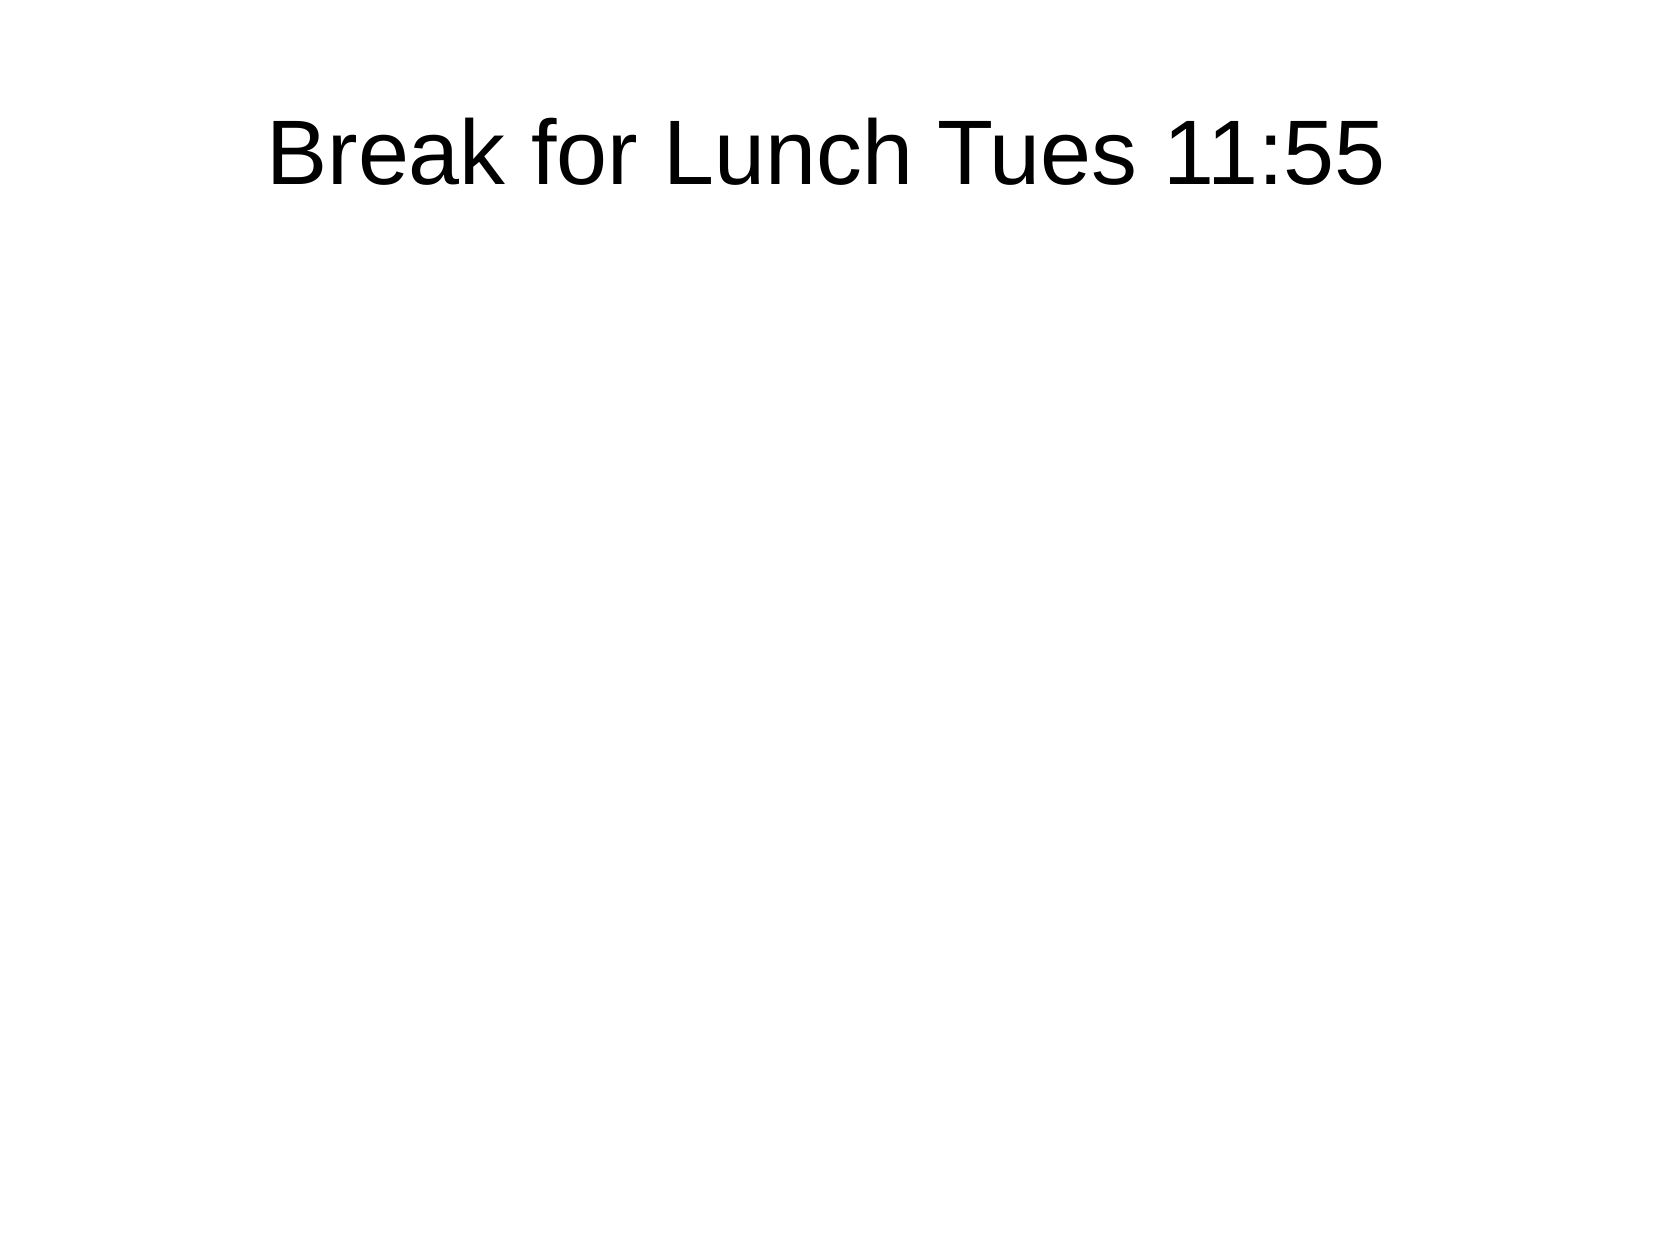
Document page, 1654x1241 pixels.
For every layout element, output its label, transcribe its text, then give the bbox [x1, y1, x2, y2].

title Break for Lunch Tues 11:55 [82, 56, 1571, 250]
